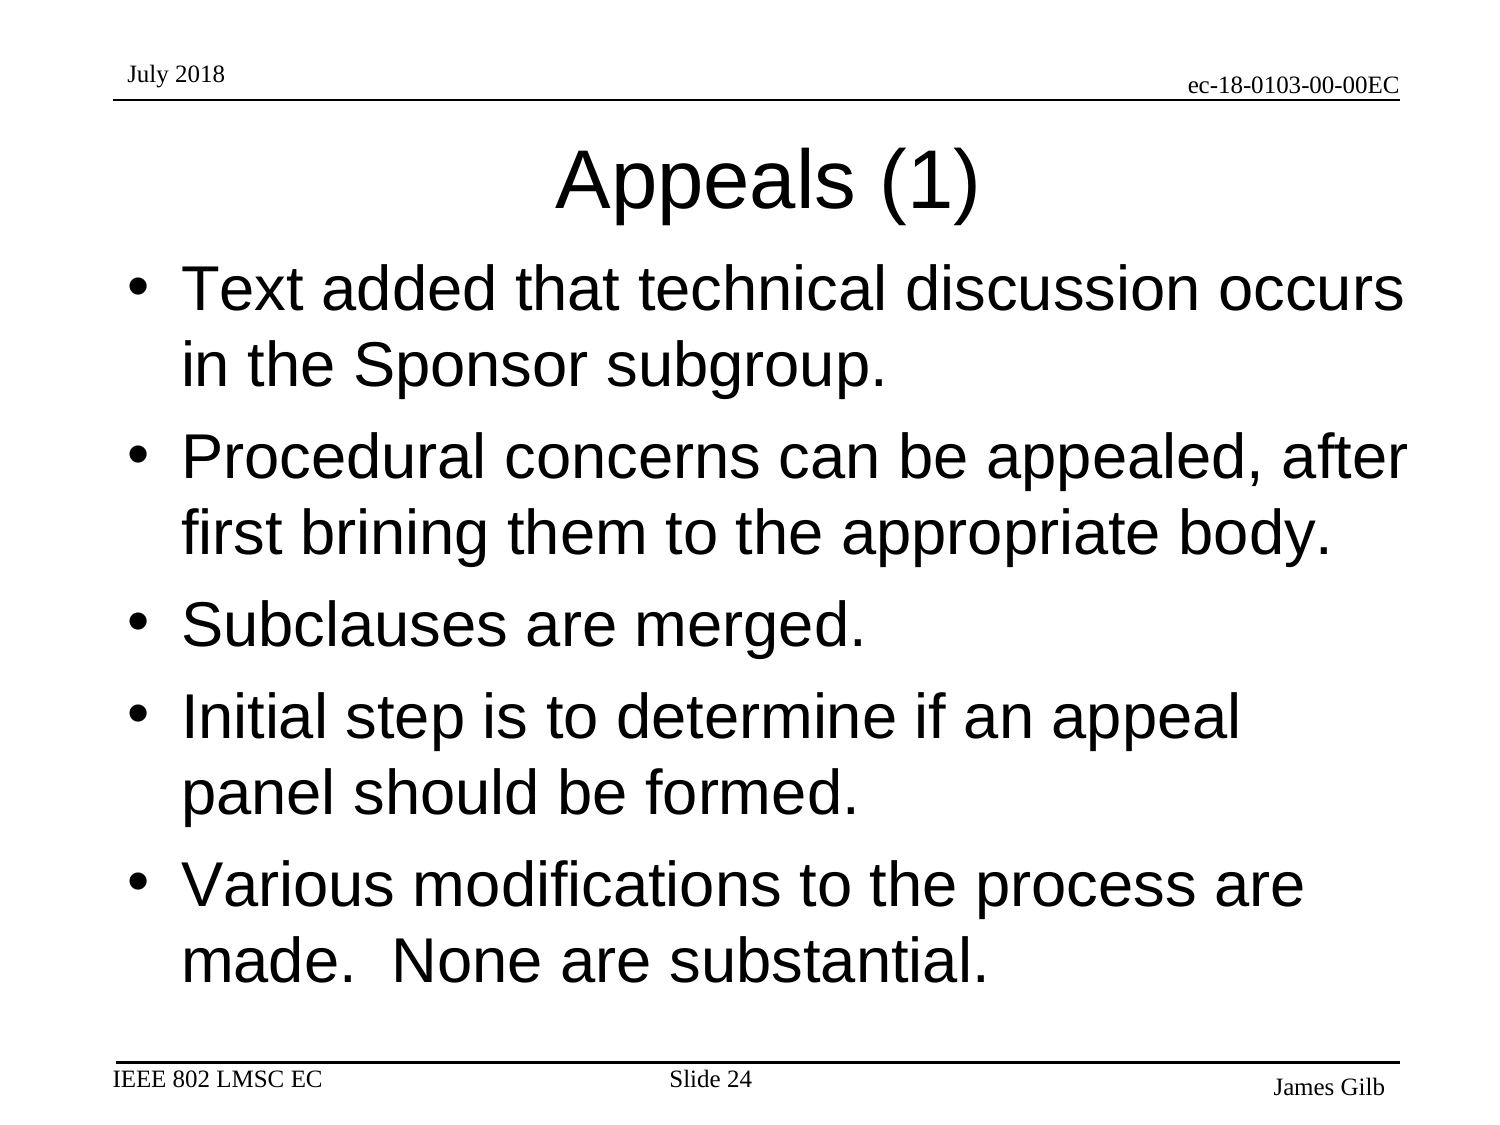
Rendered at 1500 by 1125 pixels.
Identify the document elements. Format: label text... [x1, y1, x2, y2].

title Appeals (1) [112, 112, 1426, 238]
list Text added that technical discussion occurs in the Sponsor subgroup. Procedural concerns can be appealed, after first brining them to the appropriate body. Subclauses are merged. Initial step is to determine if an appeal panel should be formed. Various modifications to the process are made. None are substantial. [112, 239, 1426, 1051]
